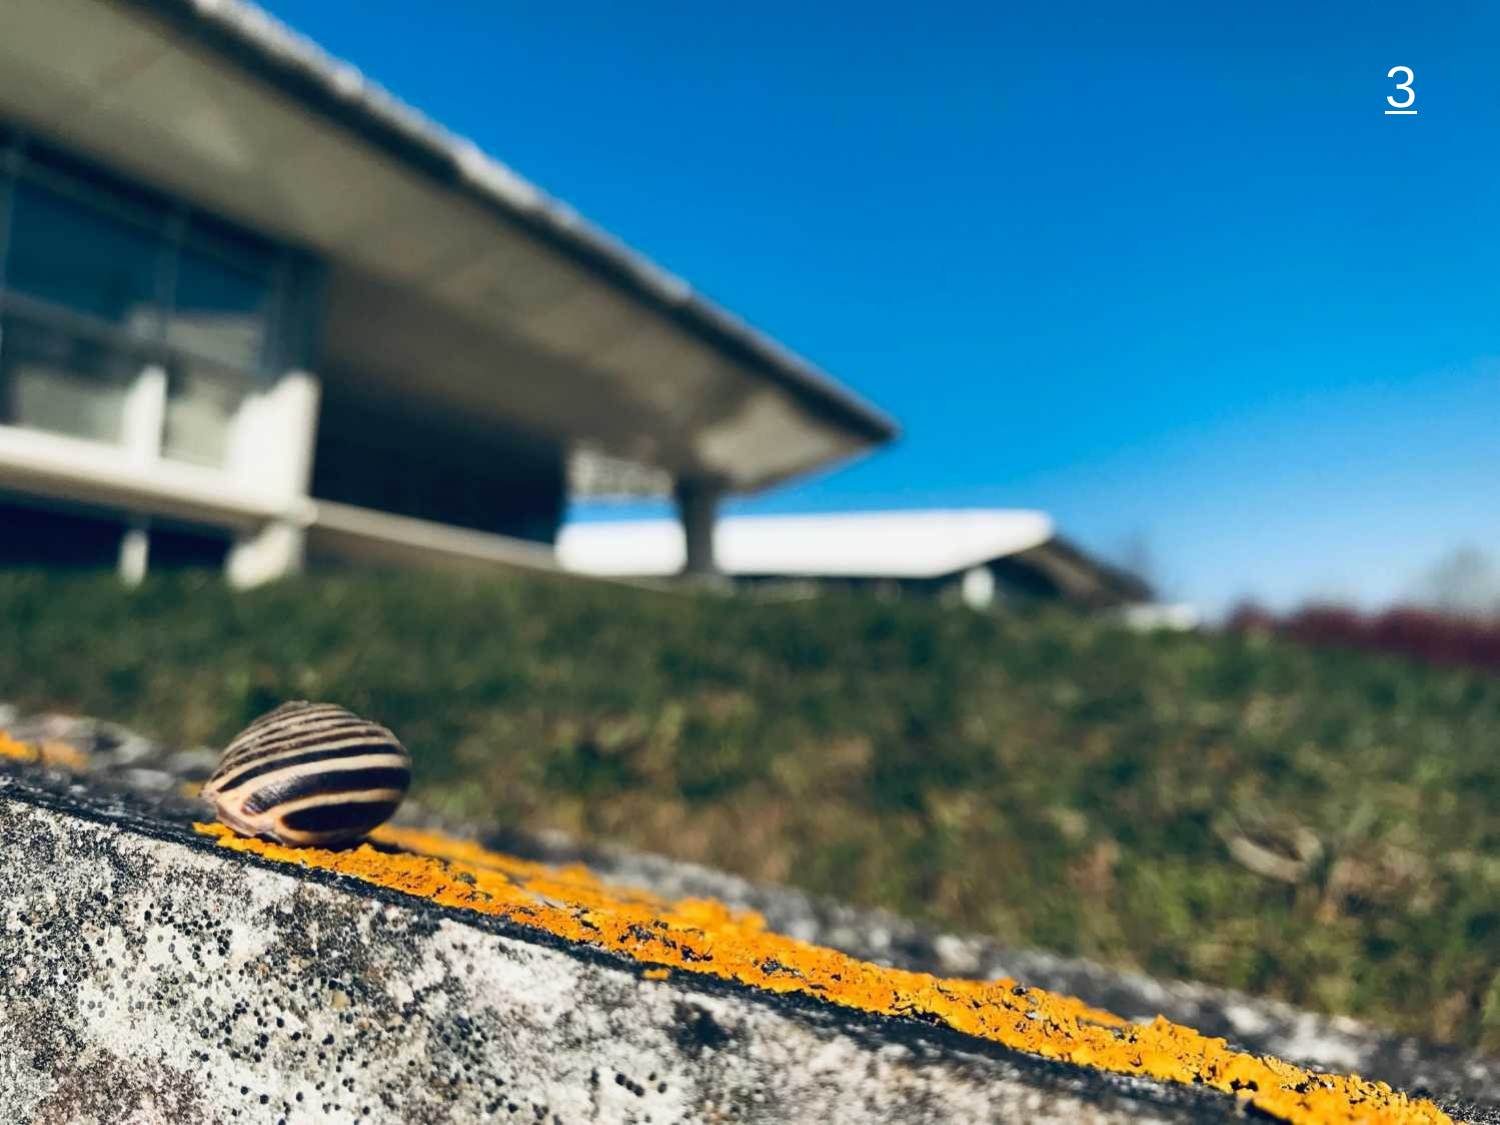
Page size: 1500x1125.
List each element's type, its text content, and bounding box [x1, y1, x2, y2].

picture [0, 0, 1500, 1125]
text_box 3 [1370, 47, 1465, 127]
